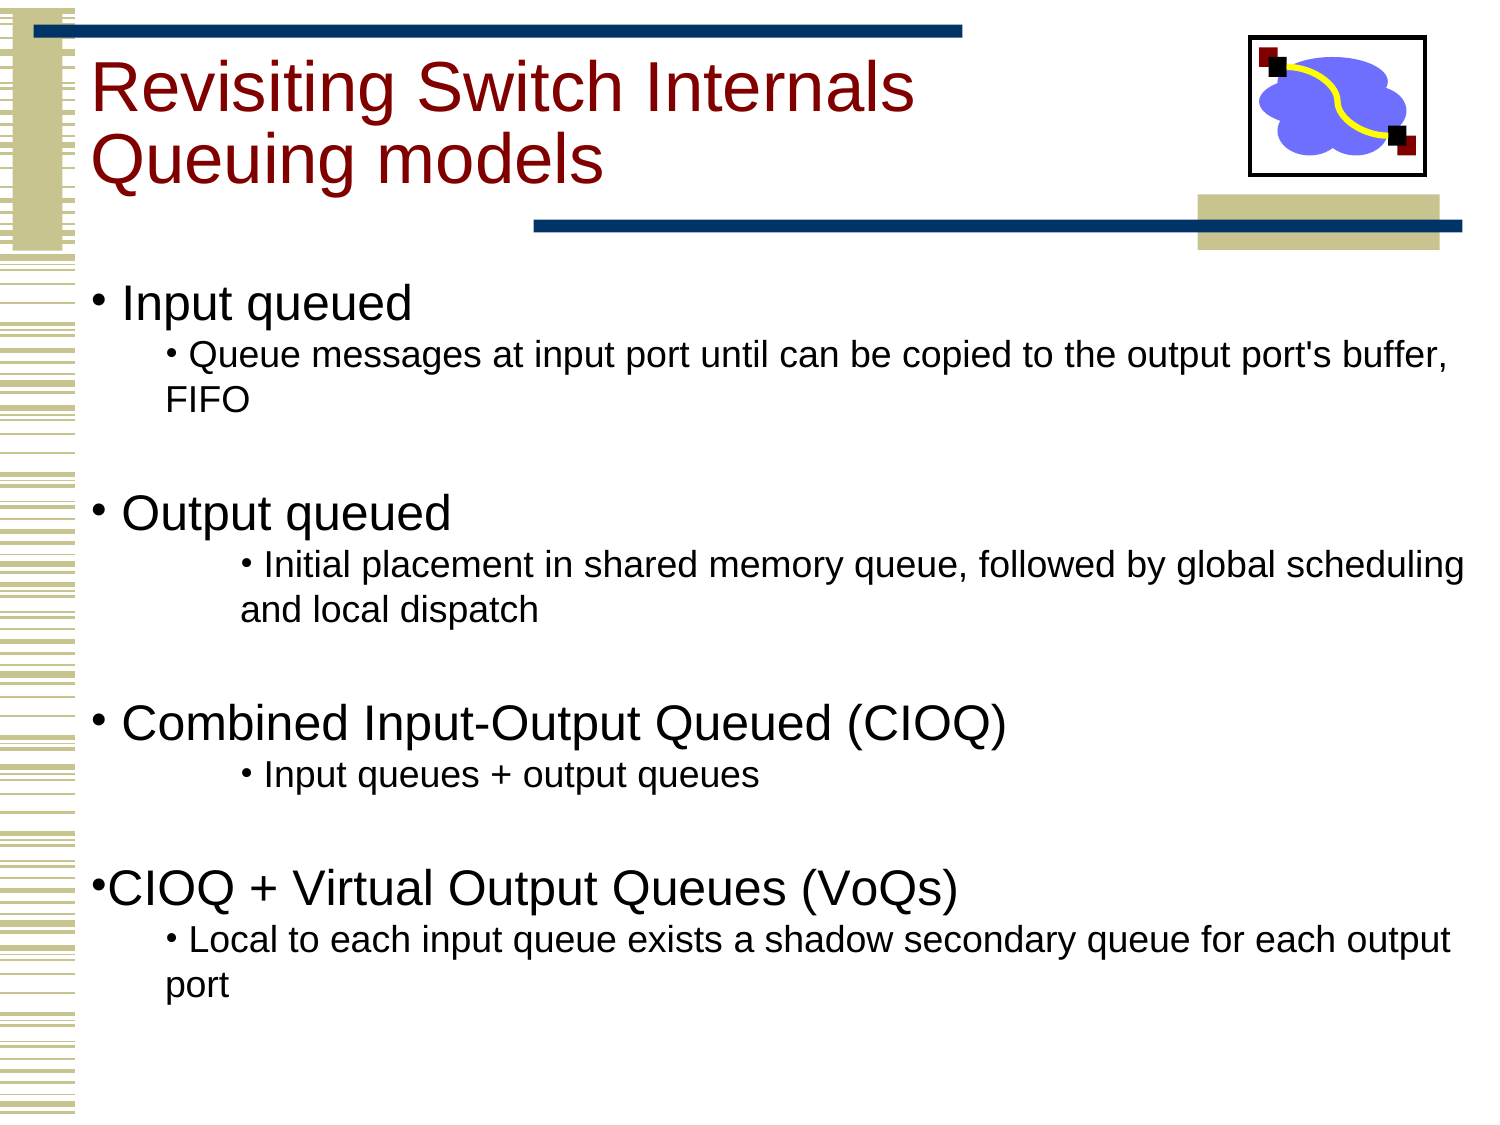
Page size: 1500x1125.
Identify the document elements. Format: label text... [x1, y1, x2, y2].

title Revisiting Switch Internals Queuing models [75, 25, 1313, 226]
text_box Input queued Queue messages at input port until can be copied to the output port's buffer, FIFO Output queued Initial placement in shared memory queue, followed by global scheduling and local dispatch Combined Input-Output Queued (CIOQ) Input queues + output queues CIOQ + Virtual Output Queues (VoQs) Local to each input queue exists a shadow secondary queue for each output port [0, 262, 1500, 1073]
